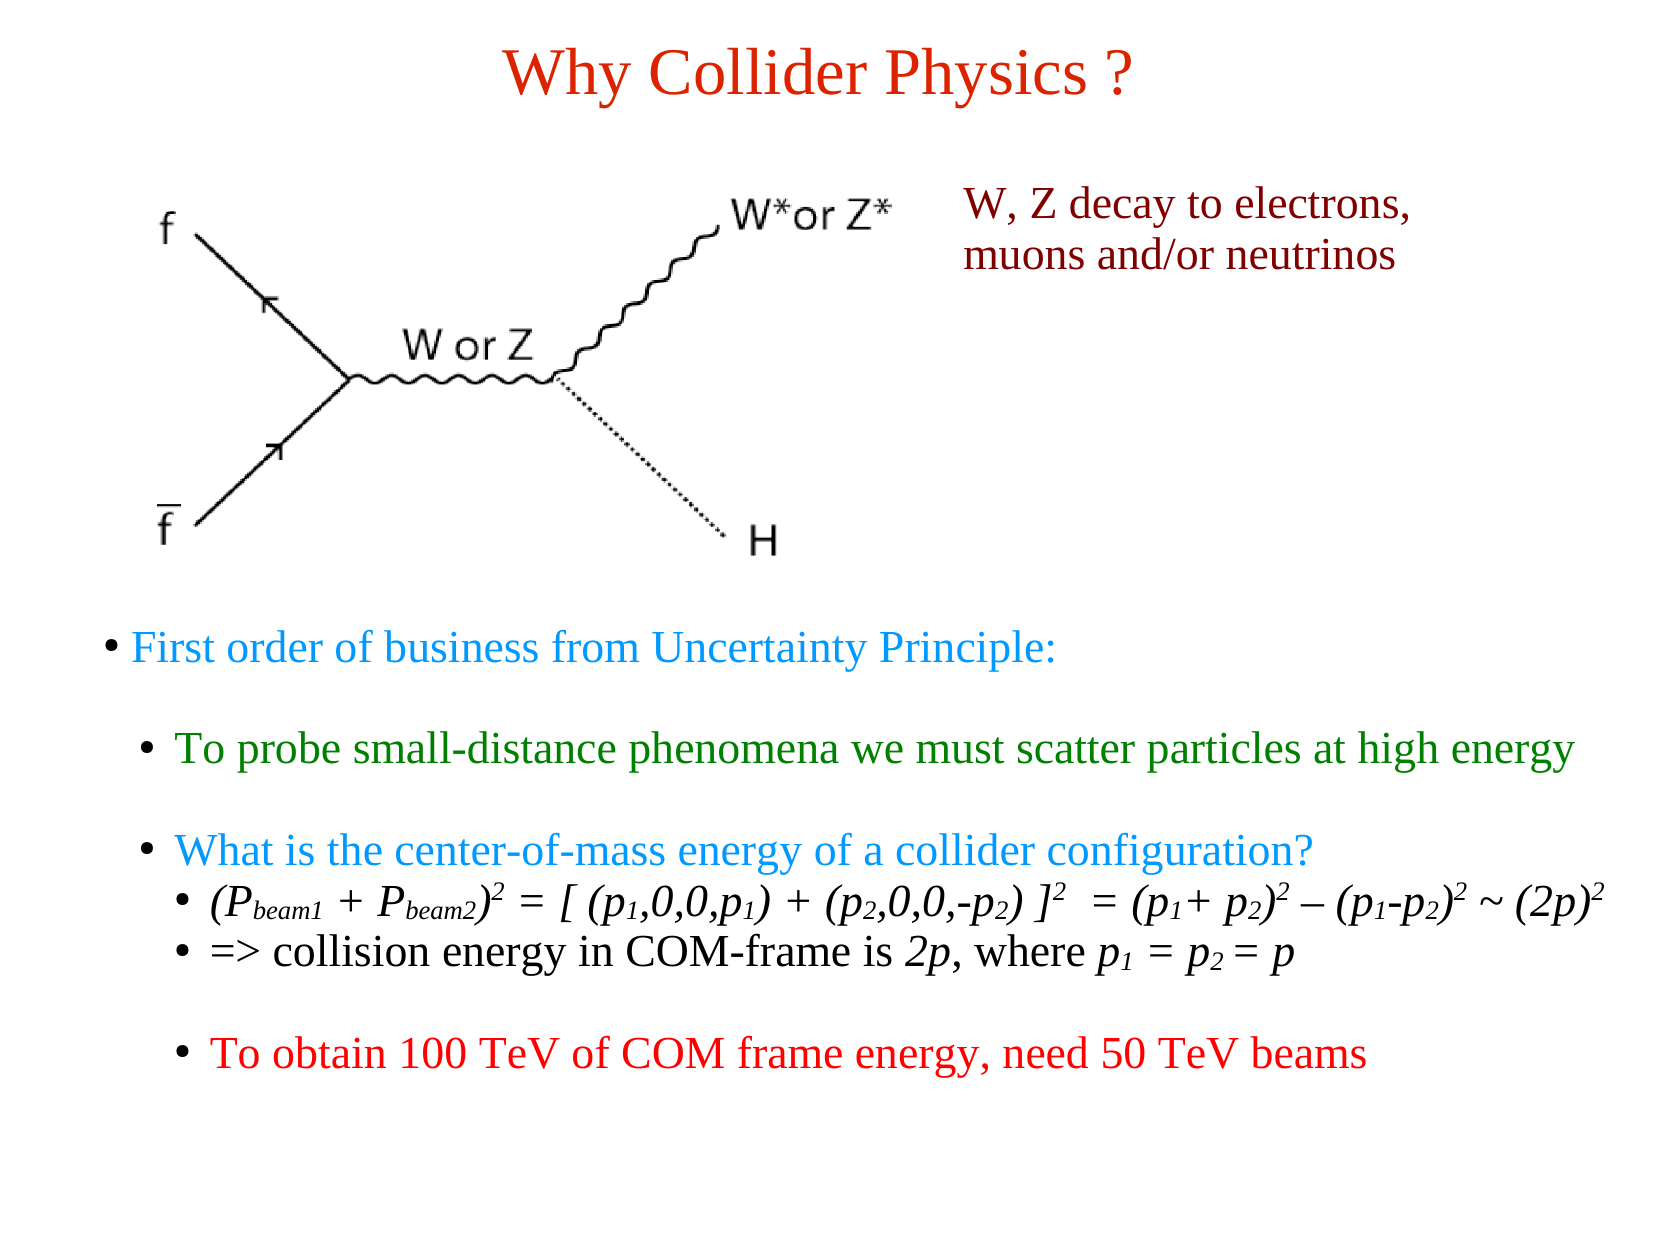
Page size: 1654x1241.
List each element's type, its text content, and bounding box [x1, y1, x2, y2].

text_box First order of business from Uncertainty Principle: To probe small-distance phenomena we must scatter particles at high energy What is the center-of-mass energy of a collider configuration? (Pbeam1 + Pbeam2)2 = [ (p1,0,0,p1) + (p2,0,0,-p2) ]2 = (p1+ p2)2 – (p1-p2)2 ~ (2p)2 => collision energy in COM-frame is 2p, where p1 = p2 = p To obtain 100 TeV of COM frame energy, need 50 TeV beams [103, 621, 1604, 1162]
text_box W, Z decay to electrons, muons and/or neutrinos [963, 177, 1425, 289]
title Why Collider Physics ? [121, 2, 1534, 142]
picture [128, 158, 902, 567]
